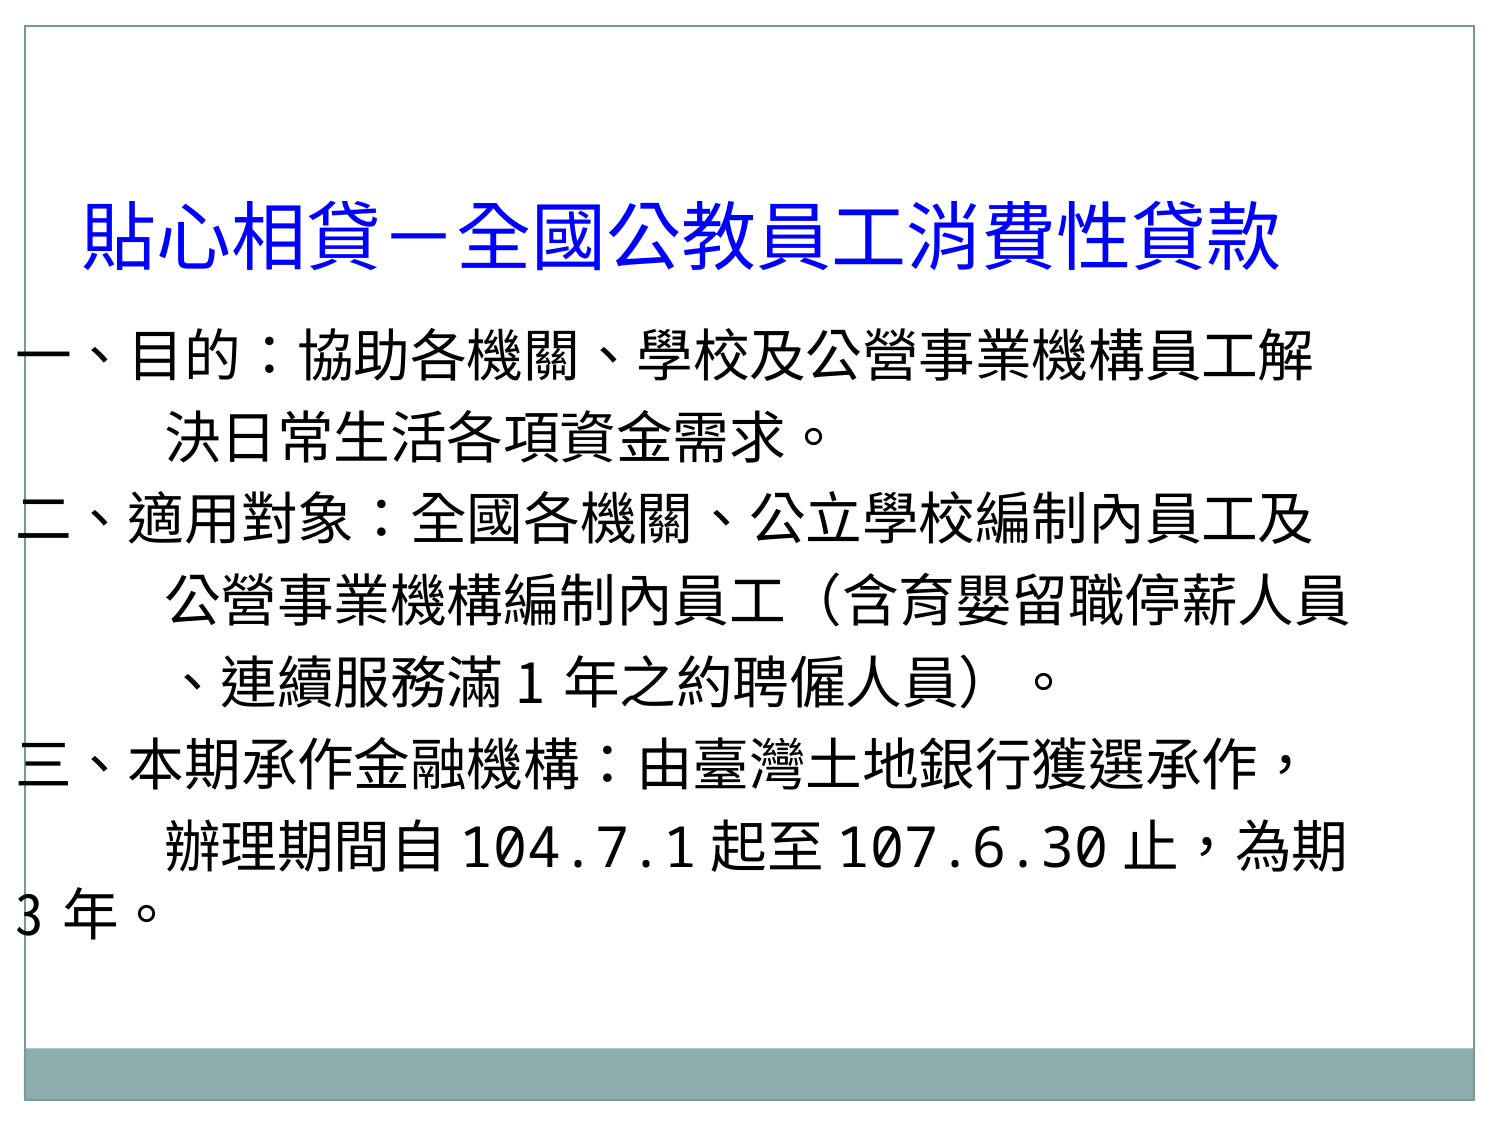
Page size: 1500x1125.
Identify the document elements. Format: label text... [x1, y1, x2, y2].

title 貼心相貸－全國公教員工消費性貸款 [0, 99, 1402, 288]
list 一、目的：協助各機關、學校及公營事業機構員工解 決日常生活各項資金需求。 二、適用對象：全國各機關、公立學校編制內員工及 公營事業機構編制內員工（含育嬰留職停薪人員 、連續服務滿1年之約聘僱人員）。 三、本期承作金融機構：由臺灣土地銀行獲選承作， 辦理期間自104.7.1起至107.6.30止，為期3年。 [0, 312, 1402, 1083]
